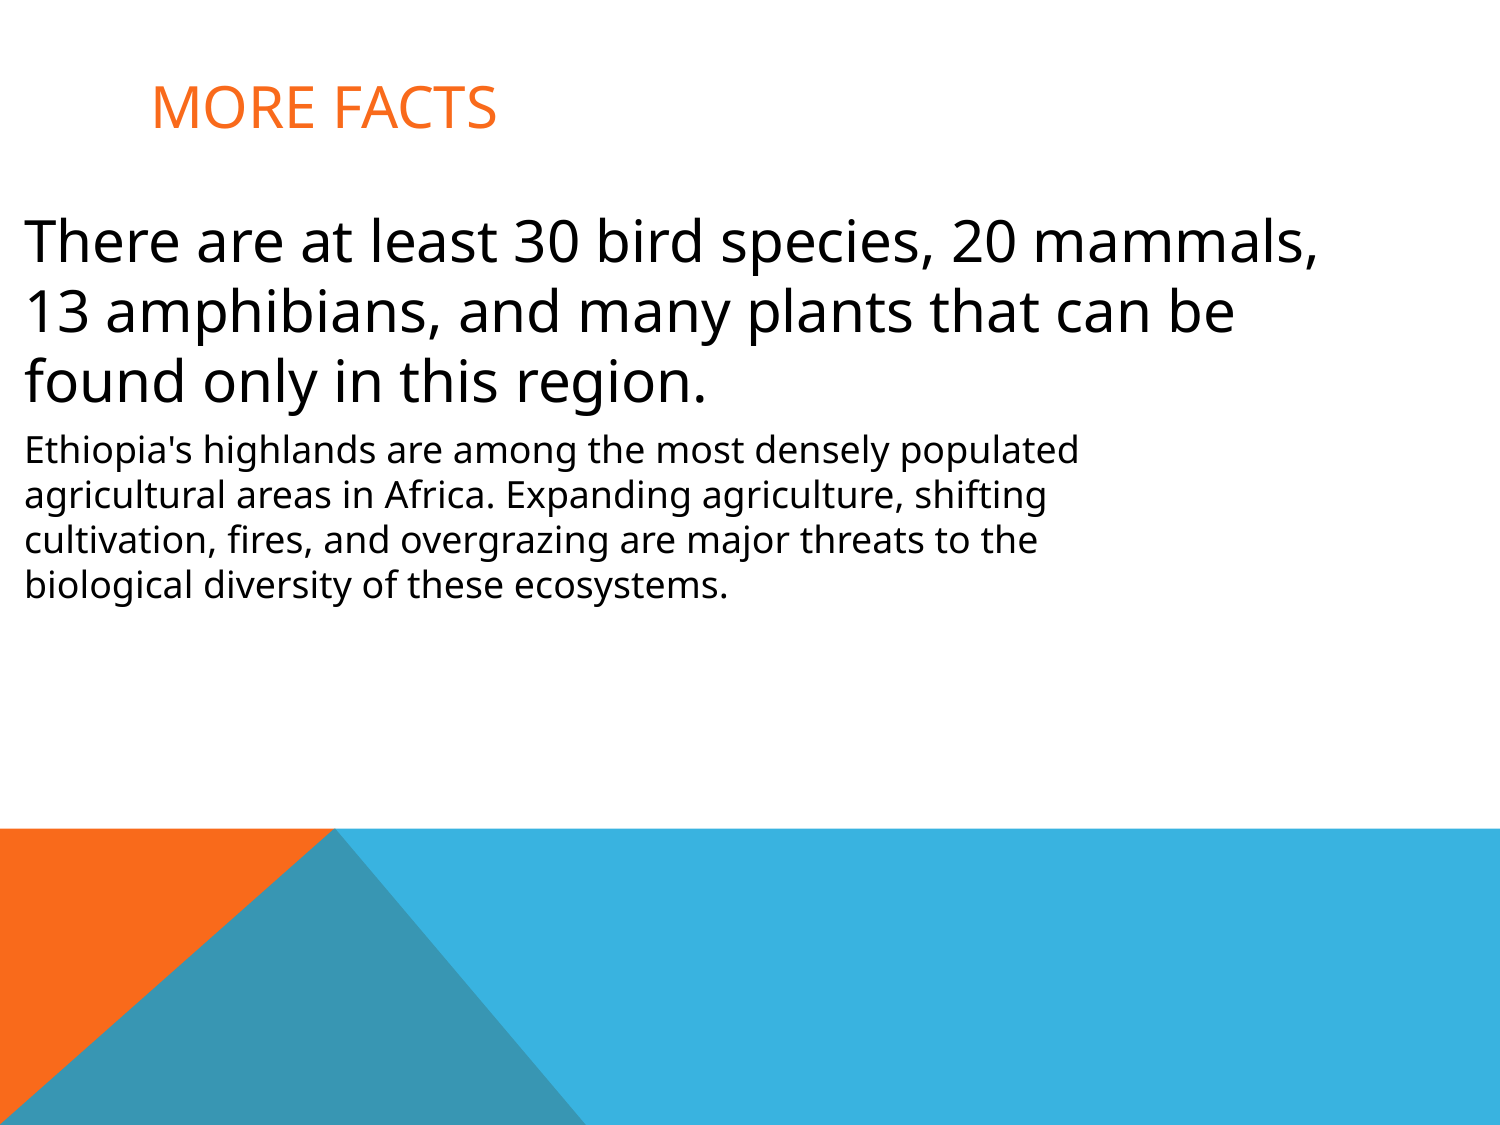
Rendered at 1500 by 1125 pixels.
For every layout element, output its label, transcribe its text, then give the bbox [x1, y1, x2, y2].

title More facts [135, 60, 1369, 150]
text_box Ethiopia's highlands are among the most densely populated agricultural areas in Africa. Expanding agriculture, shifting cultivation, fires, and overgrazing are major threats to the biological diversity of these ecosystems. [9, 419, 1125, 614]
text_box There are at least 30 bird species, 20 mammals, 13 amphibians, and many plants that can be found only in this region. [9, 196, 1411, 421]
